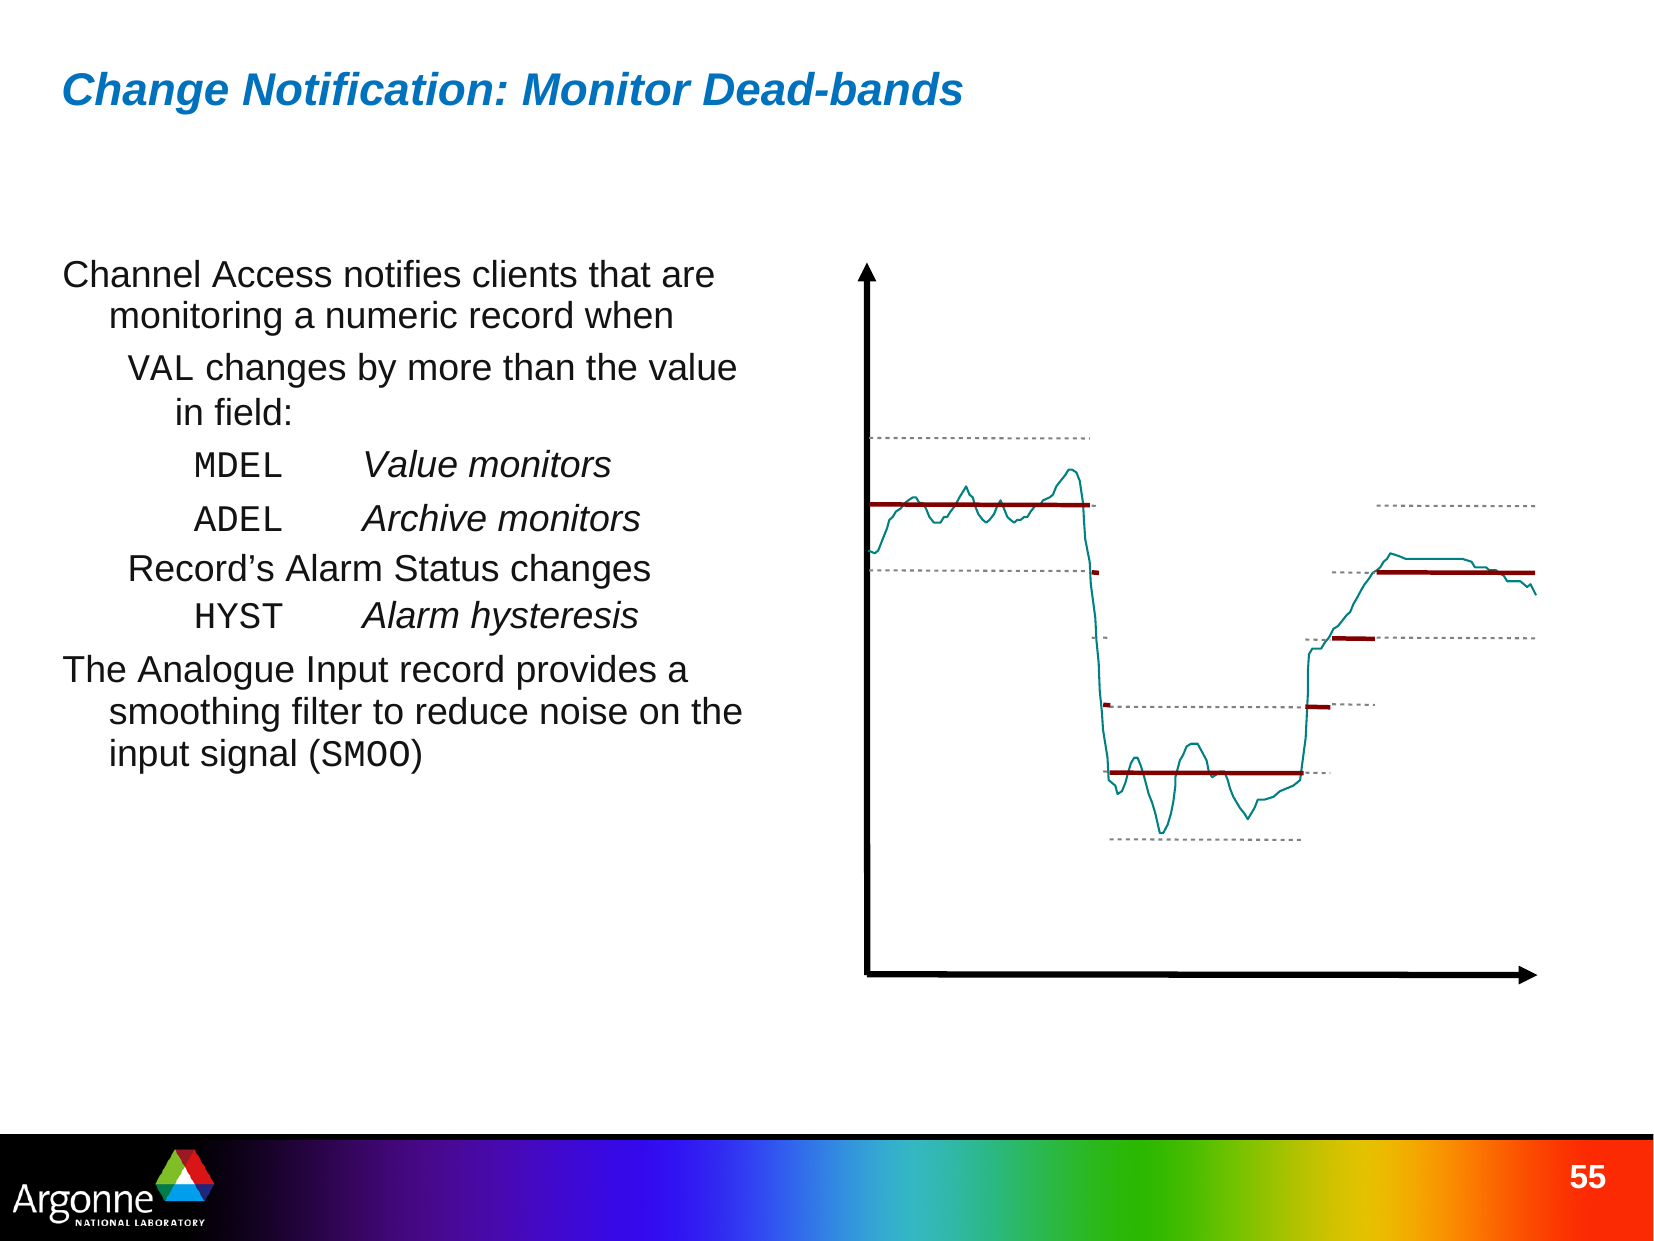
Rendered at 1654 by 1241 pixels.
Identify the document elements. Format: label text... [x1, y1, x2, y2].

picture [0, 1134, 1654, 1241]
title Change Notification: Monitor Dead-bands [61, 56, 1500, 126]
list Channel Access notifies clients that are monitoring a numeric record when VAL changes by more than the value in field: MDEL Value monitors ADEL Archive monitors Record’s Alarm Status changes HYST Alarm hysteresis The Analogue Input record provides a smoothing filter to reduce noise on the input signal (SMOO) [62, 253, 763, 913]
